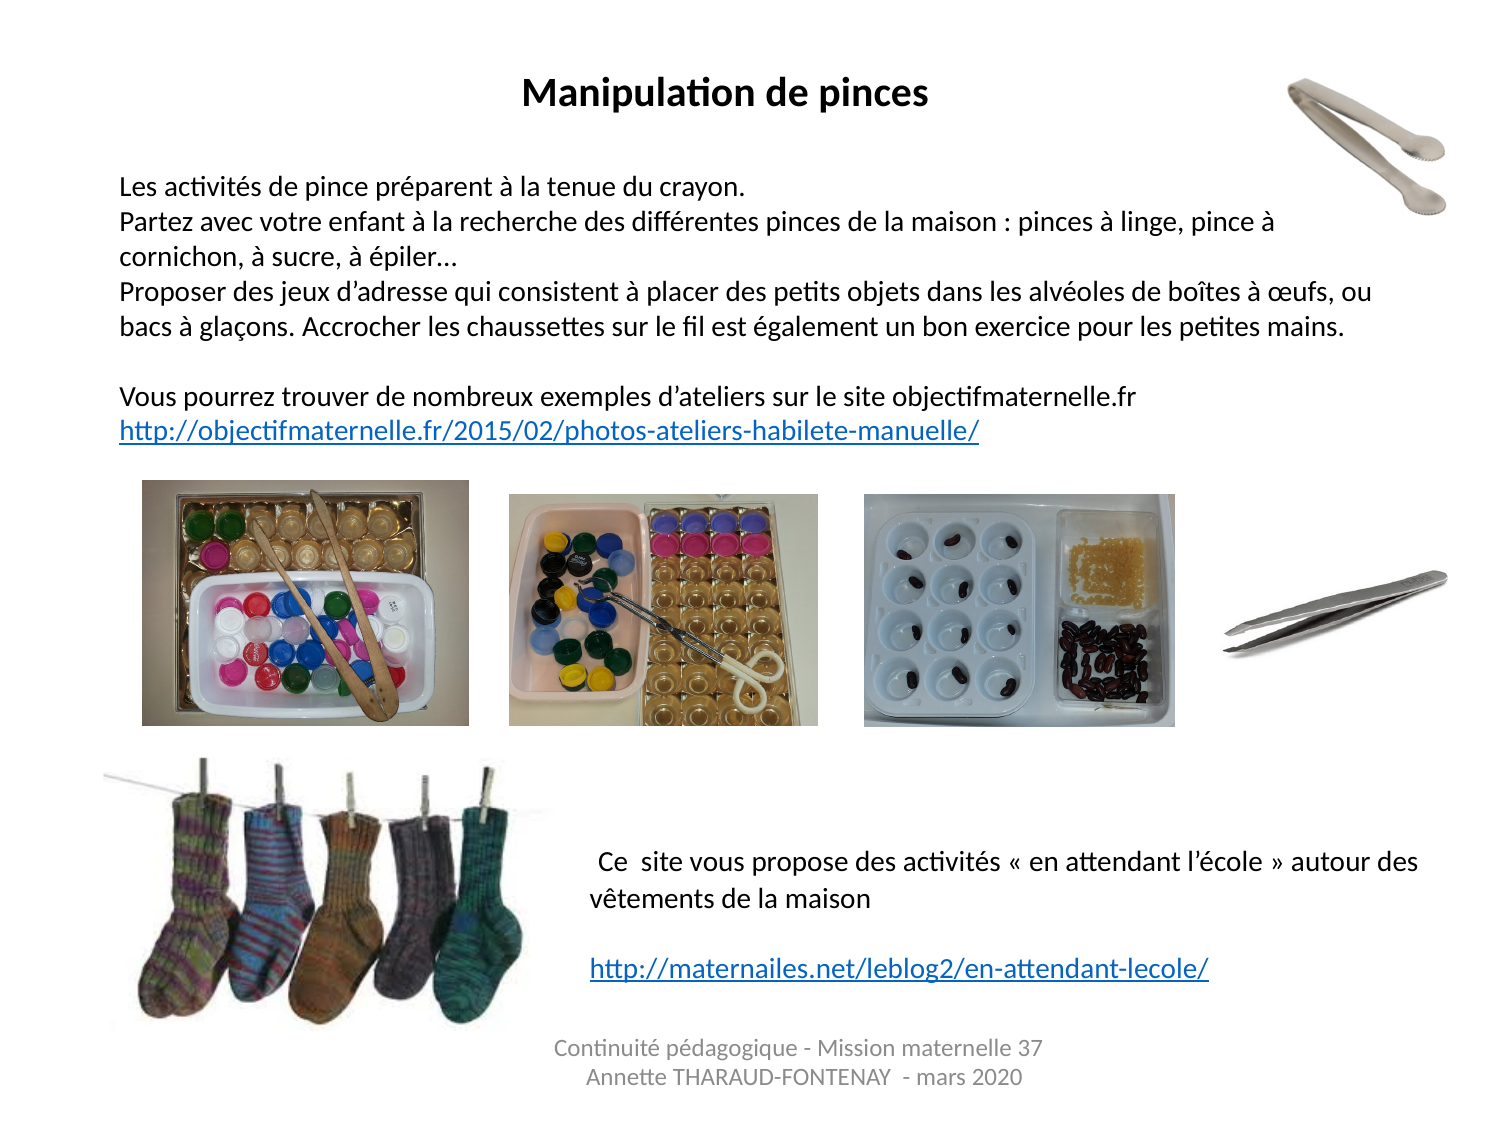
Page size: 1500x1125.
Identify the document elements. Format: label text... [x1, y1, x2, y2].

text_box Ce site vous propose des activités « en attendant l’école » autour des vêtements de la maison http://maternailes.net/leblog2/en-attendant-lecole/ [574, 826, 1459, 992]
picture [1221, 562, 1448, 663]
picture [1263, 19, 1487, 275]
picture [509, 494, 818, 726]
text_box Manipulation de pinces [506, 57, 1003, 123]
picture [864, 494, 1175, 727]
text_box Les activités de pince préparent à la tenue du crayon. Partez avec votre enfant à la recherche des différentes pinces de la maison : pinces à linge, pince à cornichon, à sucre, à épiler… Proposer des jeux d’adresse qui consistent à placer des petits objets dans les alvéoles de boîtes à œufs, ou bacs à glaçons. Accrocher les chaussettes sur le fil est également un bon exercice pour les petites mains. Vous pourrez trouver de nombreux exemples d’ateliers sur le site objectifmaternelle.fr http://objectifmaternelle.fr/2015/02/photos-ateliers-habilete-manuelle/ [104, 159, 1396, 455]
picture [142, 480, 469, 726]
picture [74, 741, 561, 1031]
text_box Continuité pédagogique - Mission maternelle 37 Annette THARAUD-FONTENAY - mars 2020 [452, 1030, 1158, 1091]
